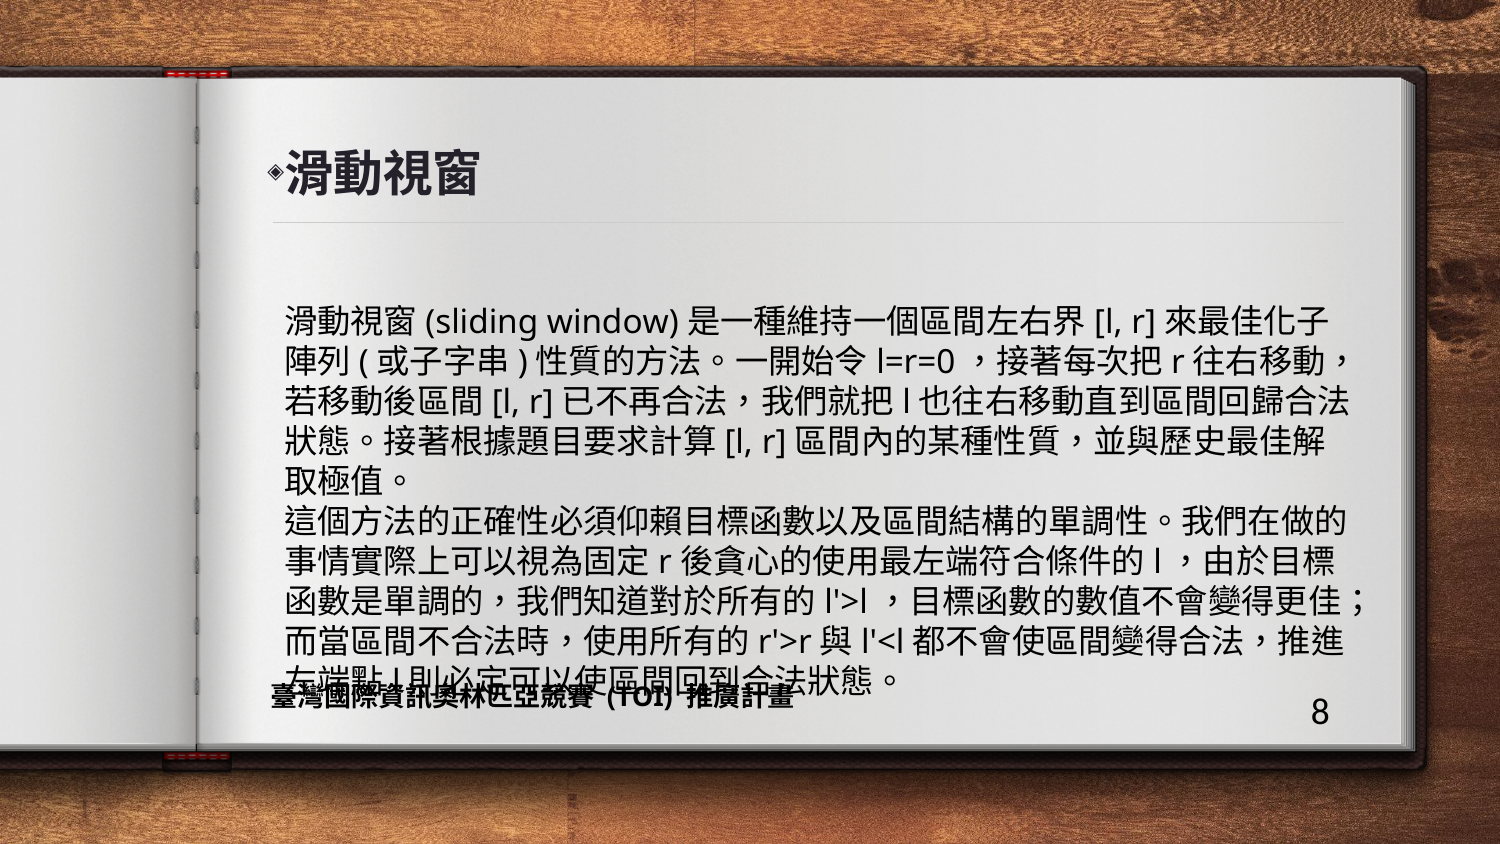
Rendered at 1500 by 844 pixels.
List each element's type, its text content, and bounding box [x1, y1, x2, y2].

text_box 滑動視窗(sliding window)是一種維持一個區間左右界[l, r]來最佳化子陣列(或子字串)性質的方法。一開始令l=r=0，接著每次把r往右移動，若移動後區間[l, r]已不再合法，我們就把l也往右移動直到區間回歸合法狀態。接著根據題目要求計算[l, r]區間內的某種性質，並與歷史最佳解取極值。 這個方法的正確性必須仰賴目標函數以及區間結構的單調性。我們在做的事情實際上可以視為固定r後貪心的使用最左端符合條件的l，由於目標函數是單調的，我們知道對於所有的l'>l，目標函數的數值不會變得更佳；而當區間不合法時，使用所有的r'>r與l'<l都不會使區間變得合法，推進左端點l則必定可以使區間回到合法狀態。 [269, 293, 1367, 672]
text_box [1295, 672, 1386, 737]
list 滑動視窗 [252, 126, 1194, 216]
